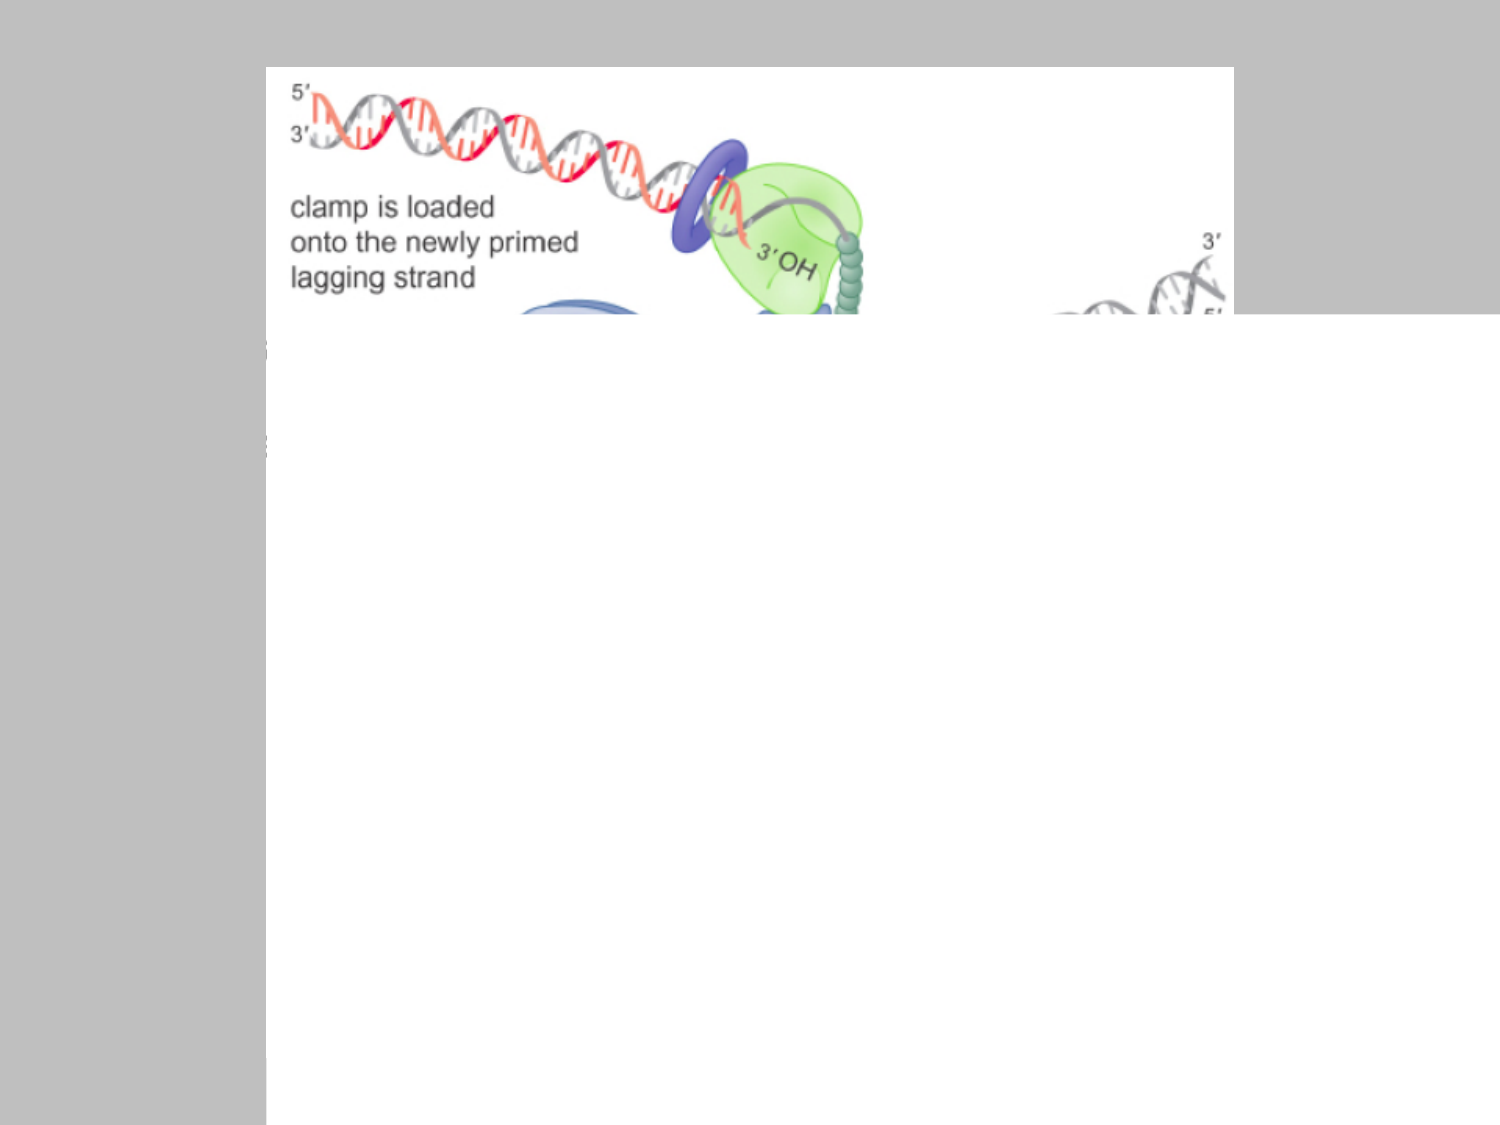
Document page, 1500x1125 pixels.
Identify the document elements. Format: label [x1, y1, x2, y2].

picture [266, 67, 1234, 314]
text_box [266, 314, 1500, 1125]
